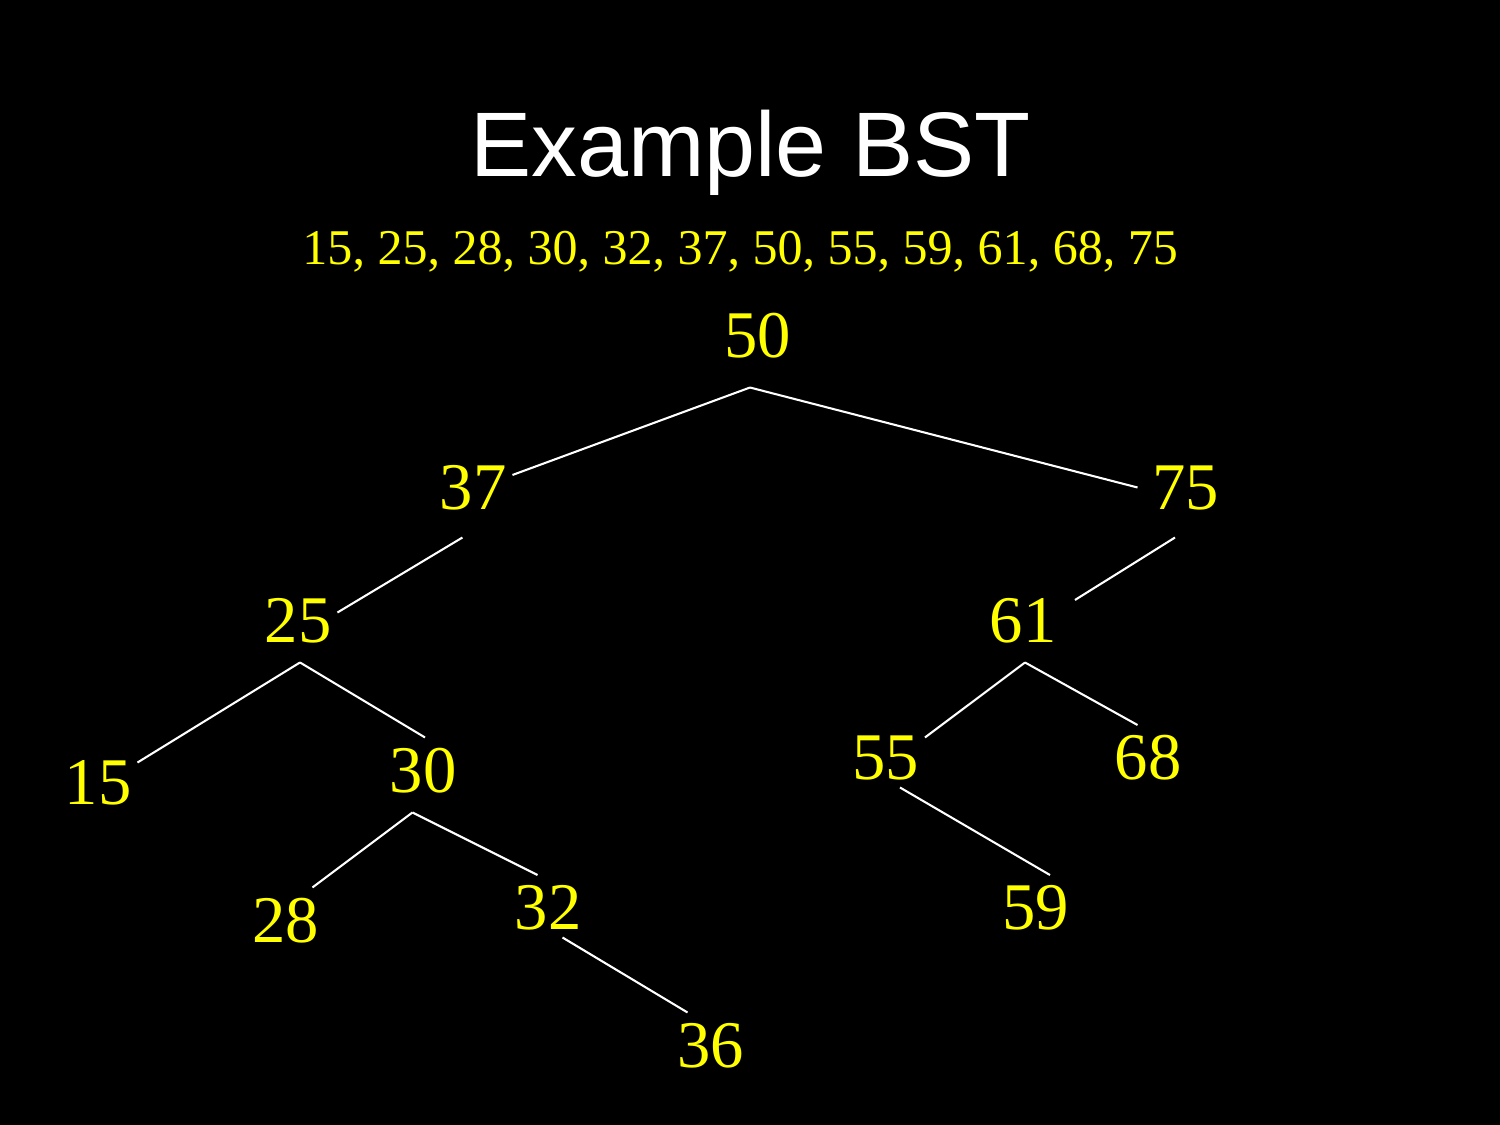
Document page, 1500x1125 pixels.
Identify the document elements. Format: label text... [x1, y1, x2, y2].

title Example BST [22, 50, 1480, 240]
text_box 25 [250, 574, 347, 665]
text_box 55 [837, 712, 935, 802]
text_box 15, 25, 28, 30, 32, 37, 50, 55, 59, 61, 68, 75 [287, 212, 1193, 284]
text_box 68 [1100, 712, 1197, 802]
text_box 75 [1137, 442, 1235, 532]
text_box 37 [425, 442, 522, 532]
text_box 61 [975, 574, 1072, 665]
text_box 28 [237, 874, 335, 965]
text_box 32 [500, 862, 597, 952]
text_box 50 [709, 290, 807, 381]
text_box 59 [987, 862, 1085, 952]
text_box 36 [662, 999, 760, 1090]
text_box 15 [50, 737, 147, 827]
text_box 30 [375, 724, 472, 815]
